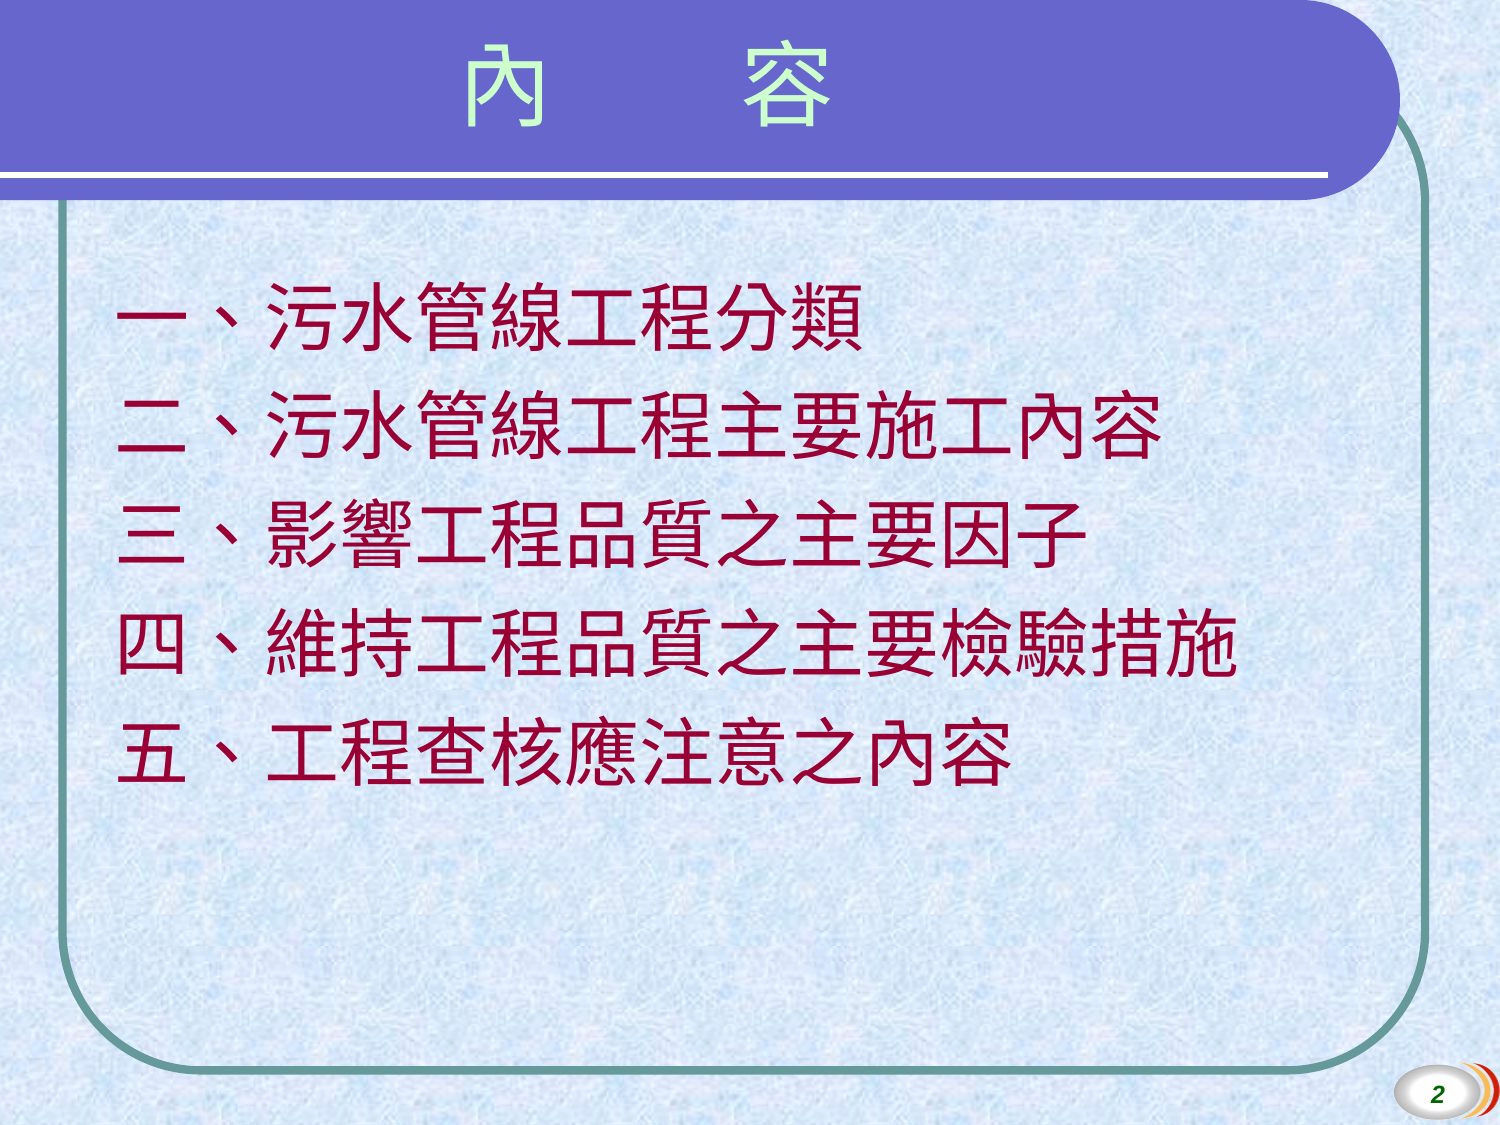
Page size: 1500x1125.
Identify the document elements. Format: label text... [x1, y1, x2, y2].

picture [0, 0, 1500, 1125]
picture [67, 126, 1420, 1066]
title 內 容 [32, 0, 1315, 150]
list 一、污水管線工程分類 二、污水管線工程主要施工內容 三、影響工程品質之主要因子 四、維持工程品質之主要檢驗措施 五、工程查核應注意之內容 [99, 262, 1317, 988]
